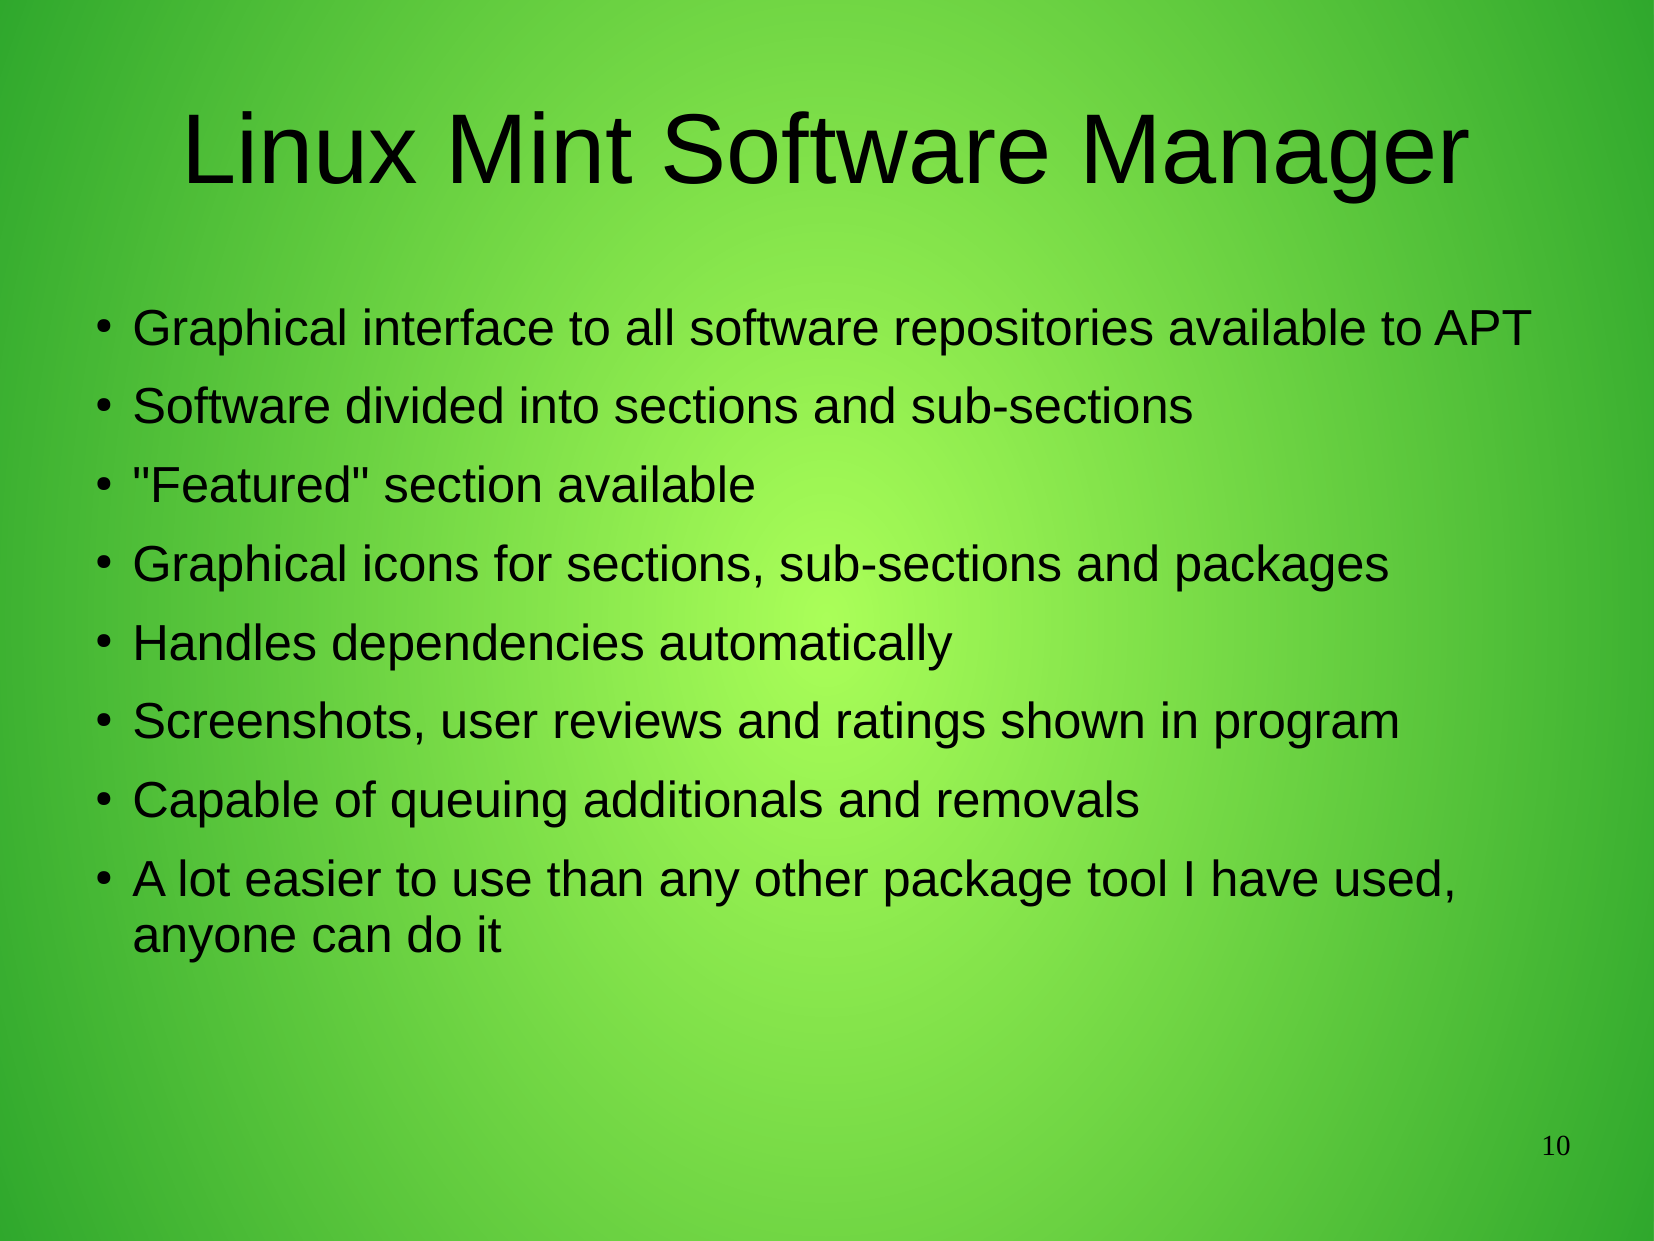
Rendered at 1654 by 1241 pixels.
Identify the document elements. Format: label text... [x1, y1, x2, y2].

list Graphical interface to all software repositories available to APT Software divided into sections and sub-sections "Featured" section available Graphical icons for sections, sub-sections and packages Handles dependencies automatically Screenshots, user reviews and ratings shown in program Capable of queuing additionals and removals A lot easier to use than any other package tool I have used, anyone can do it [82, 299, 1571, 1019]
title Linux Mint Software Manager [82, 47, 1571, 252]
